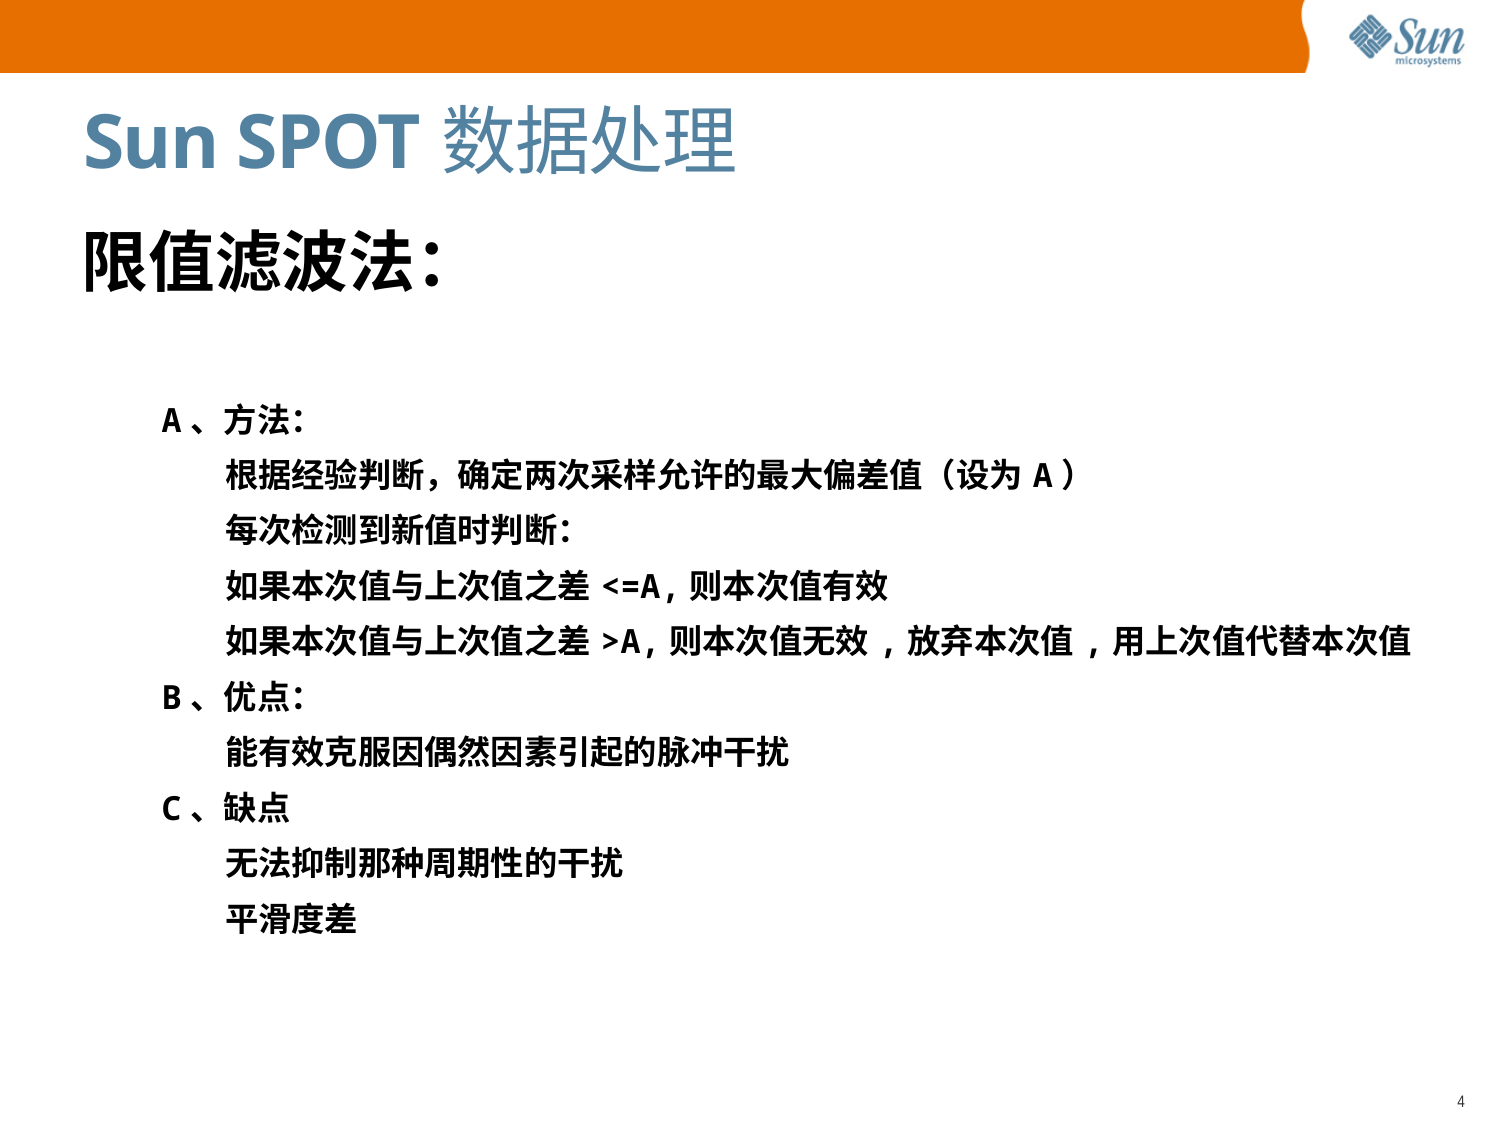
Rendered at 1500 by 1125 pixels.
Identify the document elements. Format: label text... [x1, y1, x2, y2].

title Sun SPOT数据处理 [83, 94, 1446, 199]
text_box 限值滤波法： A、方法： 根据经验判断，确定两次采样允许的最大偏差值（设为A） 每次检测到新值时判断： 如果本次值与上次值之差<=A,则本次值有效 如果本次值与上次值之差>A,则本次值无效,放弃本次值,用上次值代替本次值 B、优点： 能有效克服因偶然因素引起的脉冲干扰 C、缺点 无法抑制那种周期性的干扰 平滑度差 [46, 220, 1449, 1093]
picture [0, 0, 1500, 73]
